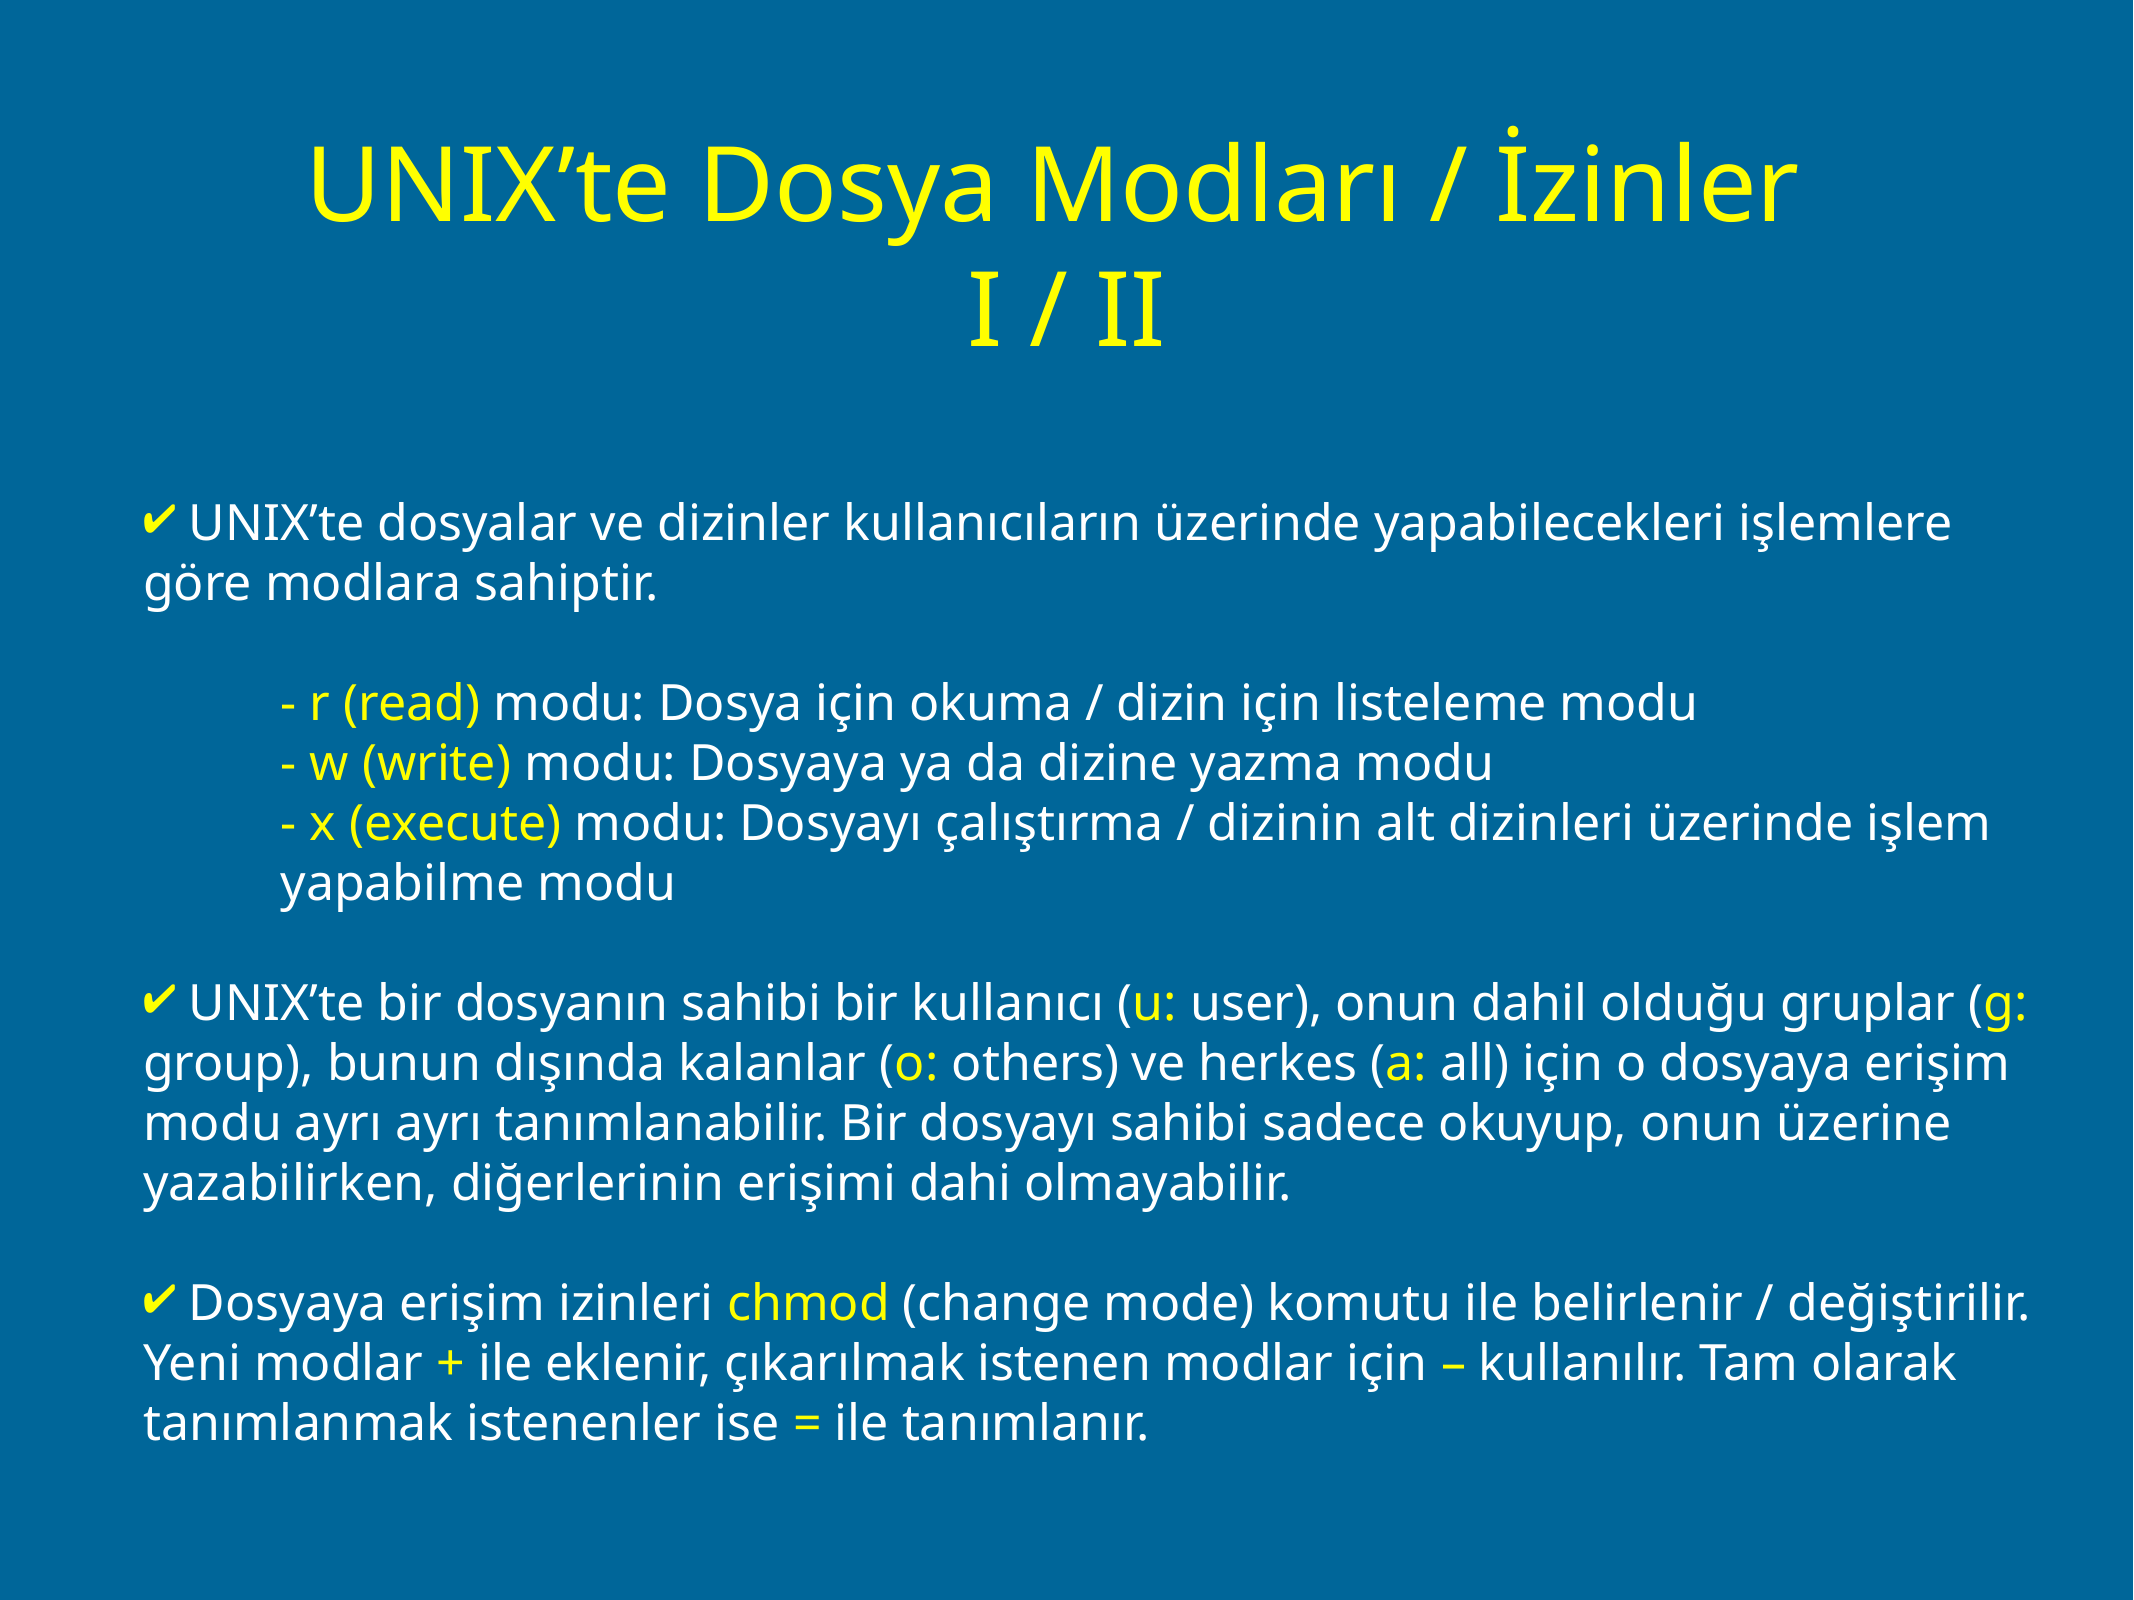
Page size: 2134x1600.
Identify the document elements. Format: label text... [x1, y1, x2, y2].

list UNIX’te dosyalar ve dizinler kullanıcıların üzerinde yapabilecekleri işlemlere göre modlara sahiptir. - r (read) modu: Dosya için okuma / dizin için listeleme modu - w (write) modu: Dosyaya ya da dizine yazma modu - x (execute) modu: Dosyayı çalıştırma / dizinin alt dizinleri üzerinde işlem yapabilme modu UNIX’te bir dosyanın sahibi bir kullanıcı (u: user), onun dahil olduğu gruplar (g: group), bunun dışında kalanlar (o: others) ve herkes (a: all) için o dosyaya erişim modu ayrı ayrı tanımlanabilir. Bir dosyayı sahibi sadece okuyup, onun üzerine yazabilirken, diğerlerinin erişimi dahi olmayabilir. Dosyaya erişim izinleri chmod (change mode) komutu ile belirlenir / değiştirilir. Yeni modlar + ile eklenir, çıkarılmak istenen modlar için – kullanılır. Tam olarak tanımlanmak istenenler ise = ile tanımlanır. [135, 353, 2056, 1538]
title UNIX’te Dosya Modları / İzinler I / II [208, 41, 1925, 353]
